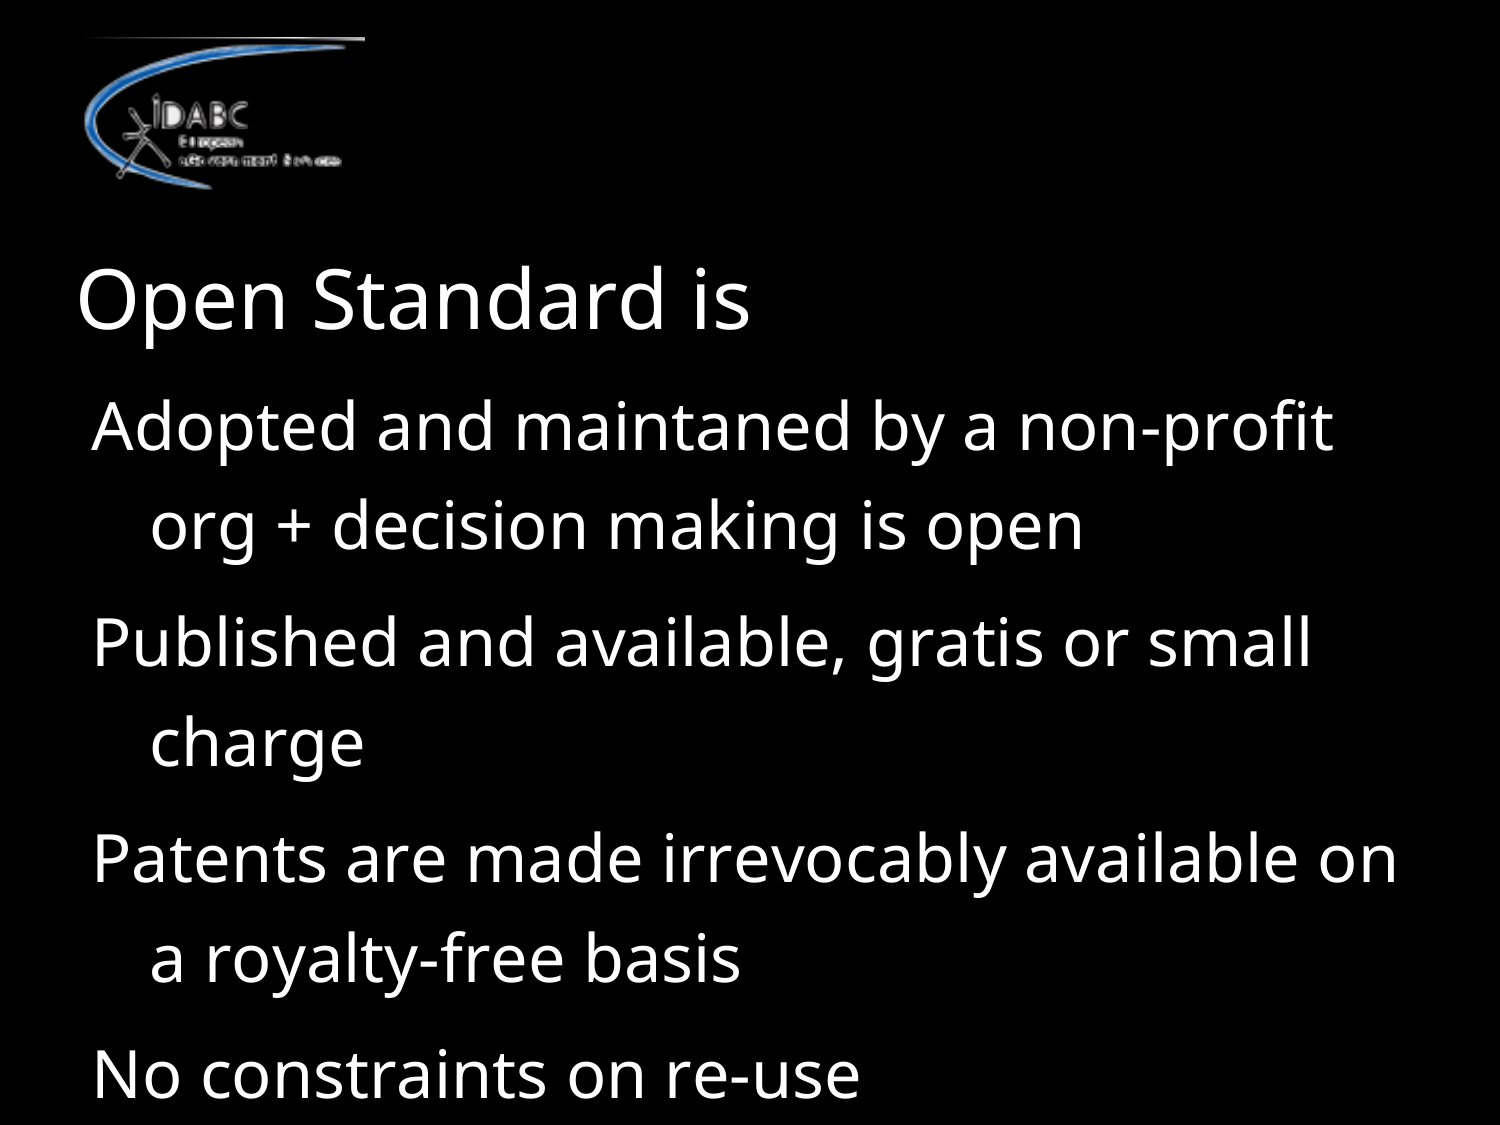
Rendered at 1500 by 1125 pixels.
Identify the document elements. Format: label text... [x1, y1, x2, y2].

title Open Standard is [75, 211, 1414, 369]
picture [75, 37, 365, 194]
list Adopted and maintaned by a non-profit org + decision making is open Published and available, gratis or small charge Patents are made irrevocably available on a royalty-free basis No constraints on re-use [75, 369, 1426, 1064]
